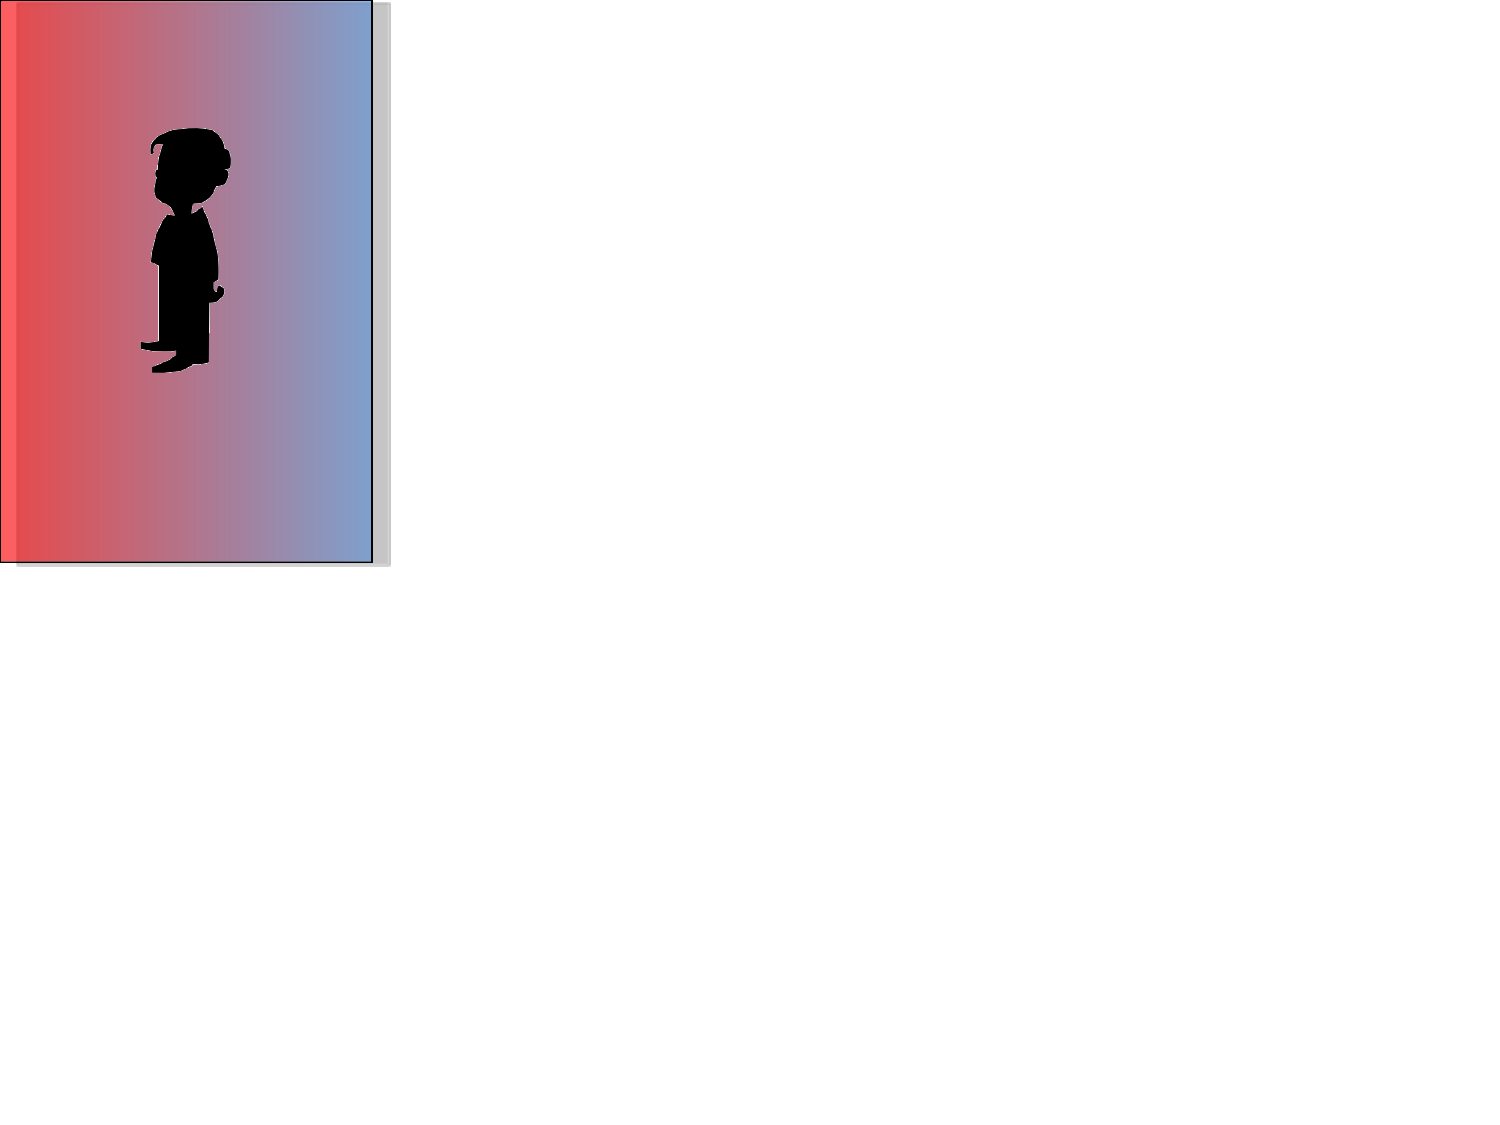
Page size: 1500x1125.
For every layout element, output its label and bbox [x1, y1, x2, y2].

picture [135, 125, 245, 376]
text_box [0, 0, 373, 563]
